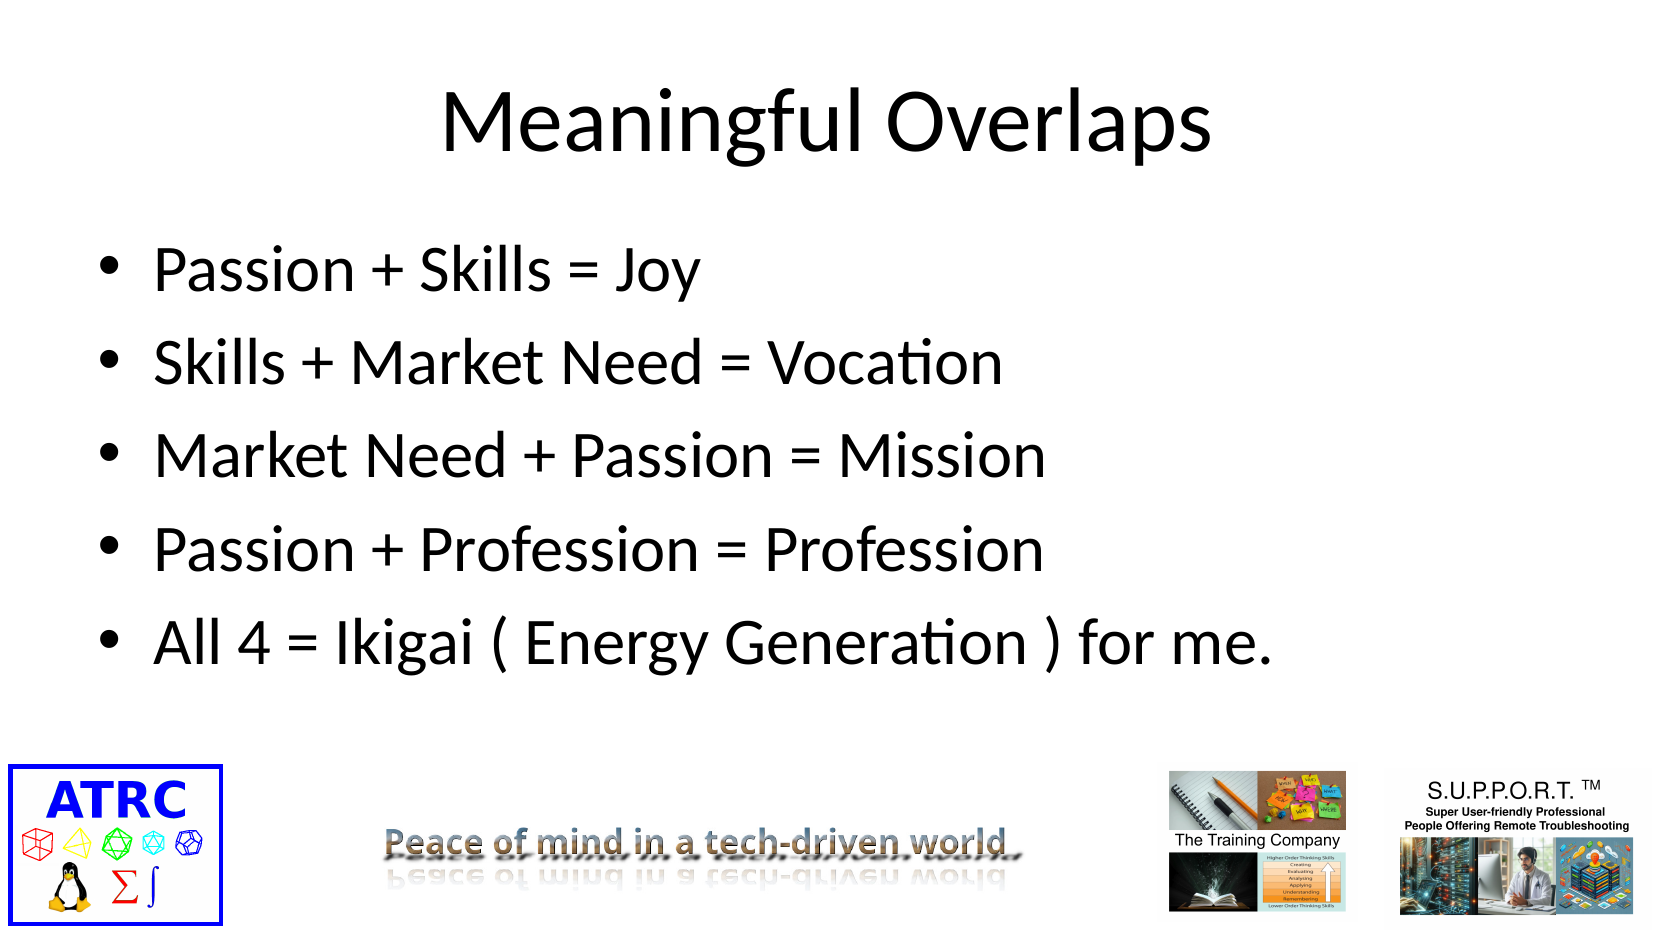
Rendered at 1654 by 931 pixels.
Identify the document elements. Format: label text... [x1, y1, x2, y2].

picture [380, 831, 1026, 904]
title Meaningful Overlaps [82, 37, 1571, 193]
picture [1384, 768, 1652, 930]
picture [8, 764, 223, 926]
list Passion + Skills = Joy Skills + Market Need = Vocation Market Need + Passion = Mission Passion + Profession = Profession All 4 = Ikigai ( Energy Generation ) for me. [82, 217, 1571, 831]
picture [1157, 831, 1358, 922]
